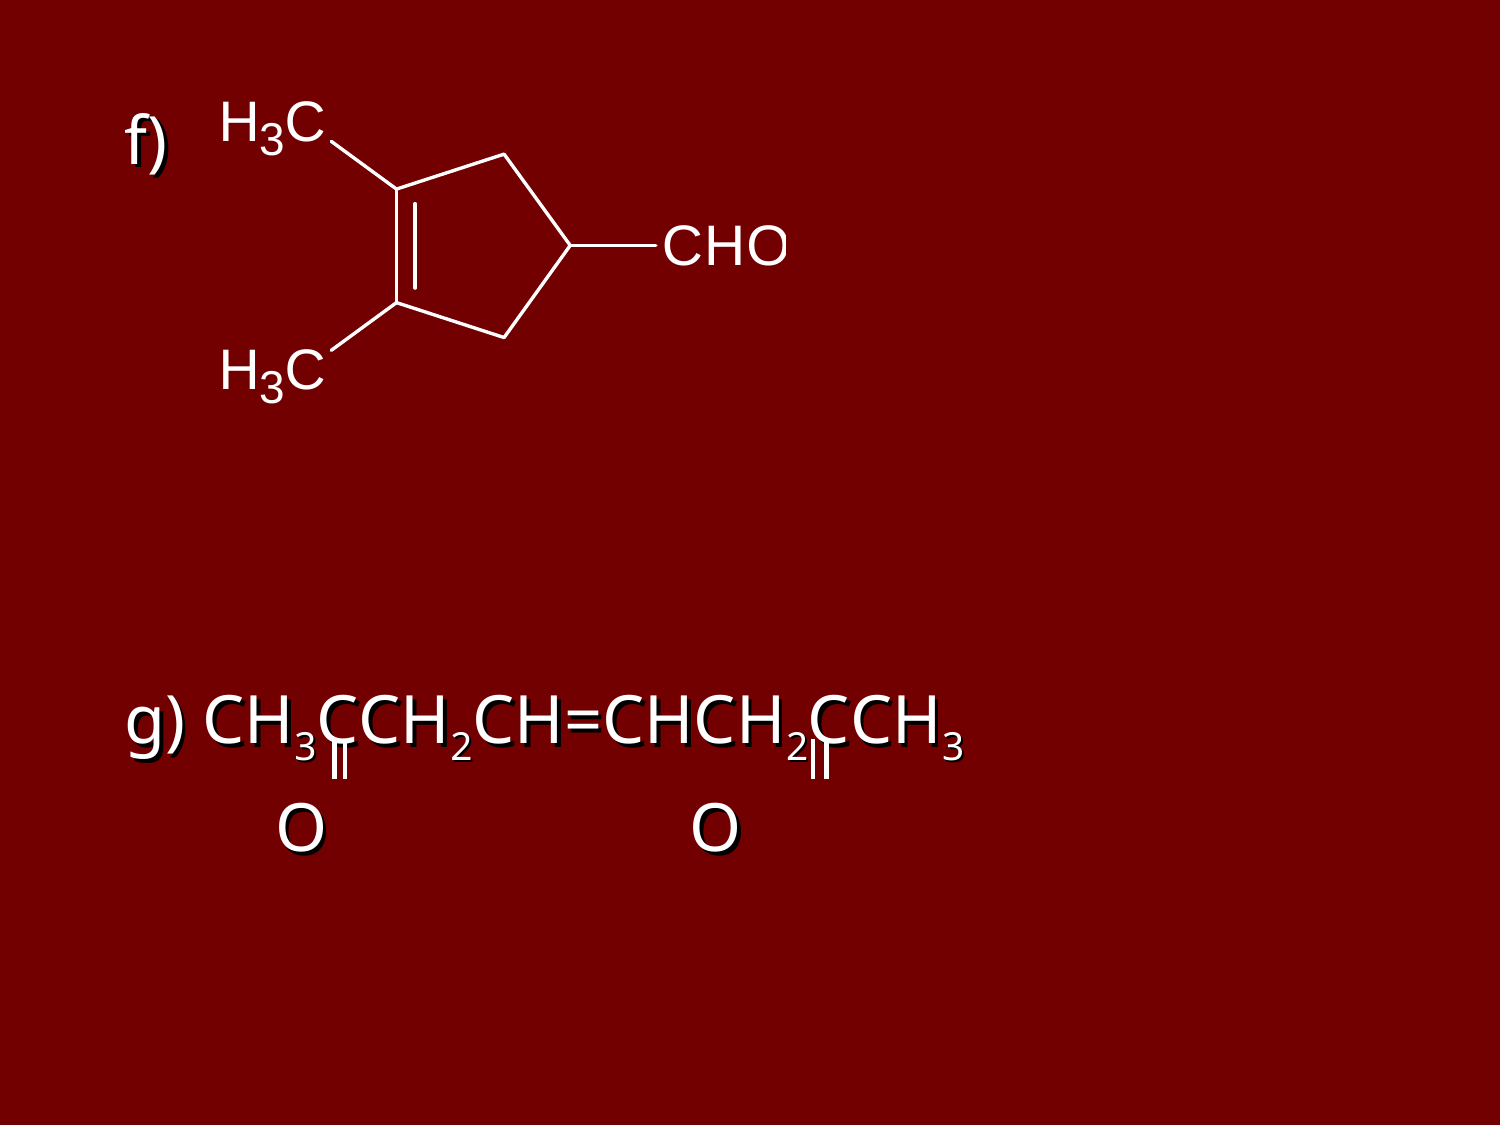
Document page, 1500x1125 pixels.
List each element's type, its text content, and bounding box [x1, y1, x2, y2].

list f) g) CH3CCH2CH=CHCH2CCH3 O O [53, 90, 1404, 989]
chart [218, 90, 786, 412]
